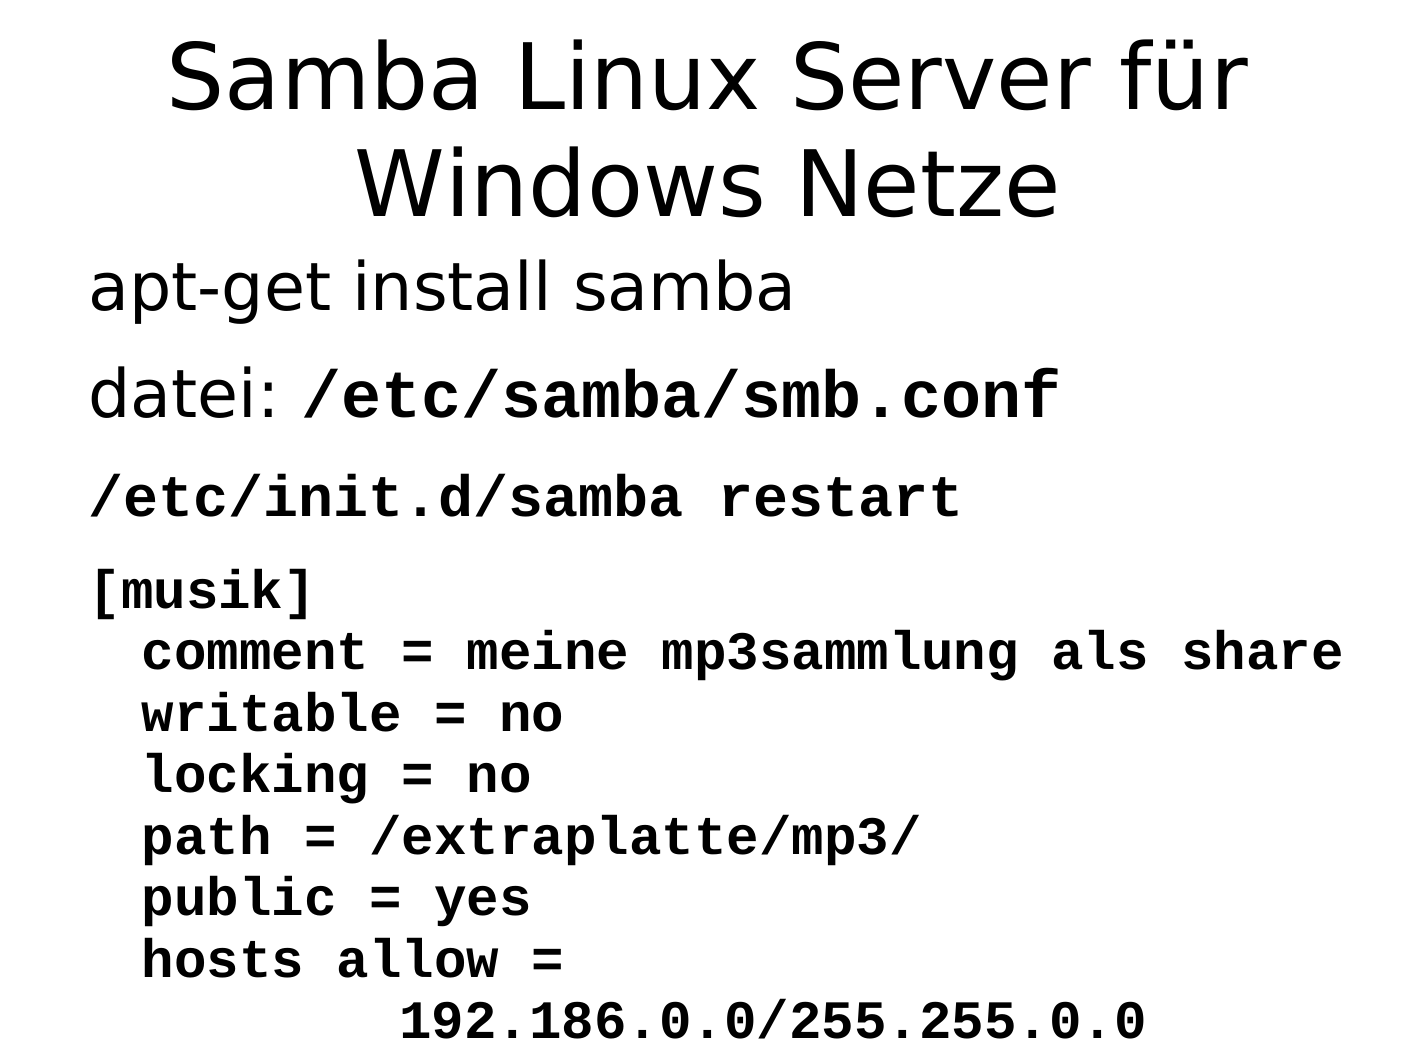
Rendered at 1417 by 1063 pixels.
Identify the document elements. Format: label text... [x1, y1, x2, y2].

list apt-get install samba datei: /etc/samba/smb.conf /etc/init.d/samba restart [musik] comment = meine mp3sammlung als share writable = no locking = no path = /extraplatte/mp3/ public = yes hosts allow = 192.186.0.0/255.255.0.0 [70, 248, 1346, 1055]
title Samba Linux Server für Windows Netze [70, 23, 1346, 239]
